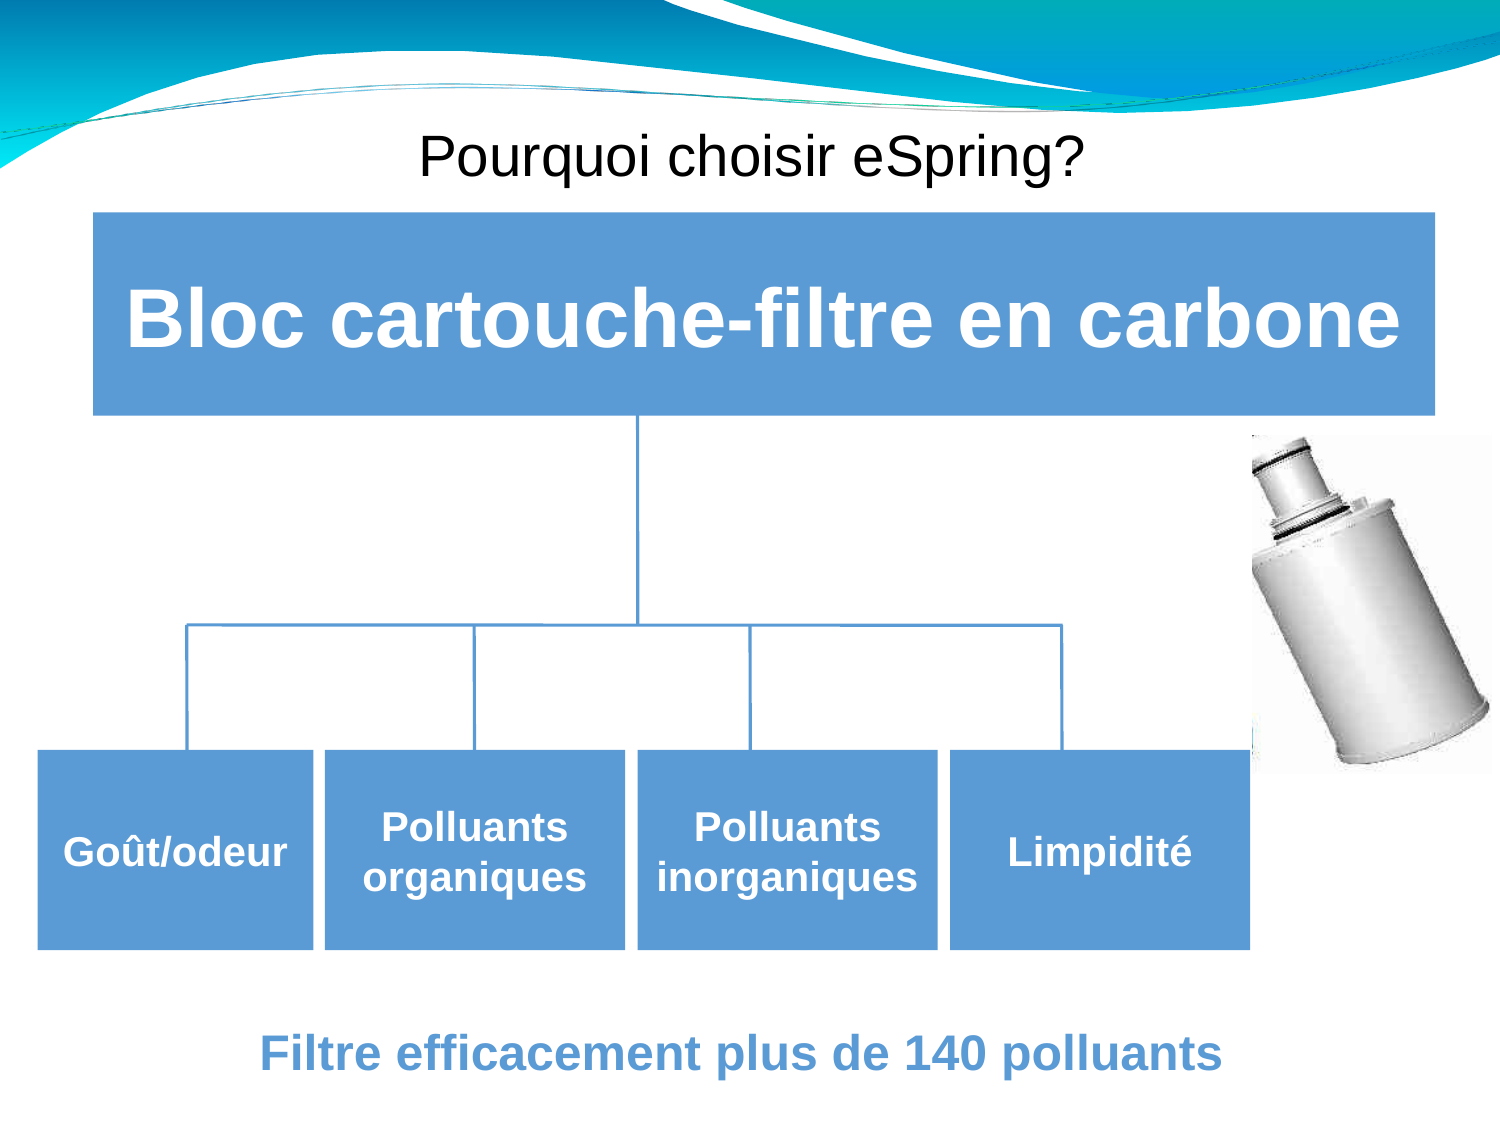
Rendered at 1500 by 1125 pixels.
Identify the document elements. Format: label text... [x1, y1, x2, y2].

picture [1252, 435, 1492, 774]
text_box Limpidité [950, 749, 1251, 951]
text_box Goût/odeur [37, 749, 314, 951]
text_box Polluants inorganiques [637, 749, 938, 951]
text_box Polluants organiques [324, 749, 626, 951]
text_box Filtre efficacement plus de 140 polluants [0, 1012, 1498, 1089]
text_box Bloc cartouche-filtre en carbone [93, 212, 1436, 416]
text_box Pourquoi choisir eSpring? [0, 110, 1500, 196]
